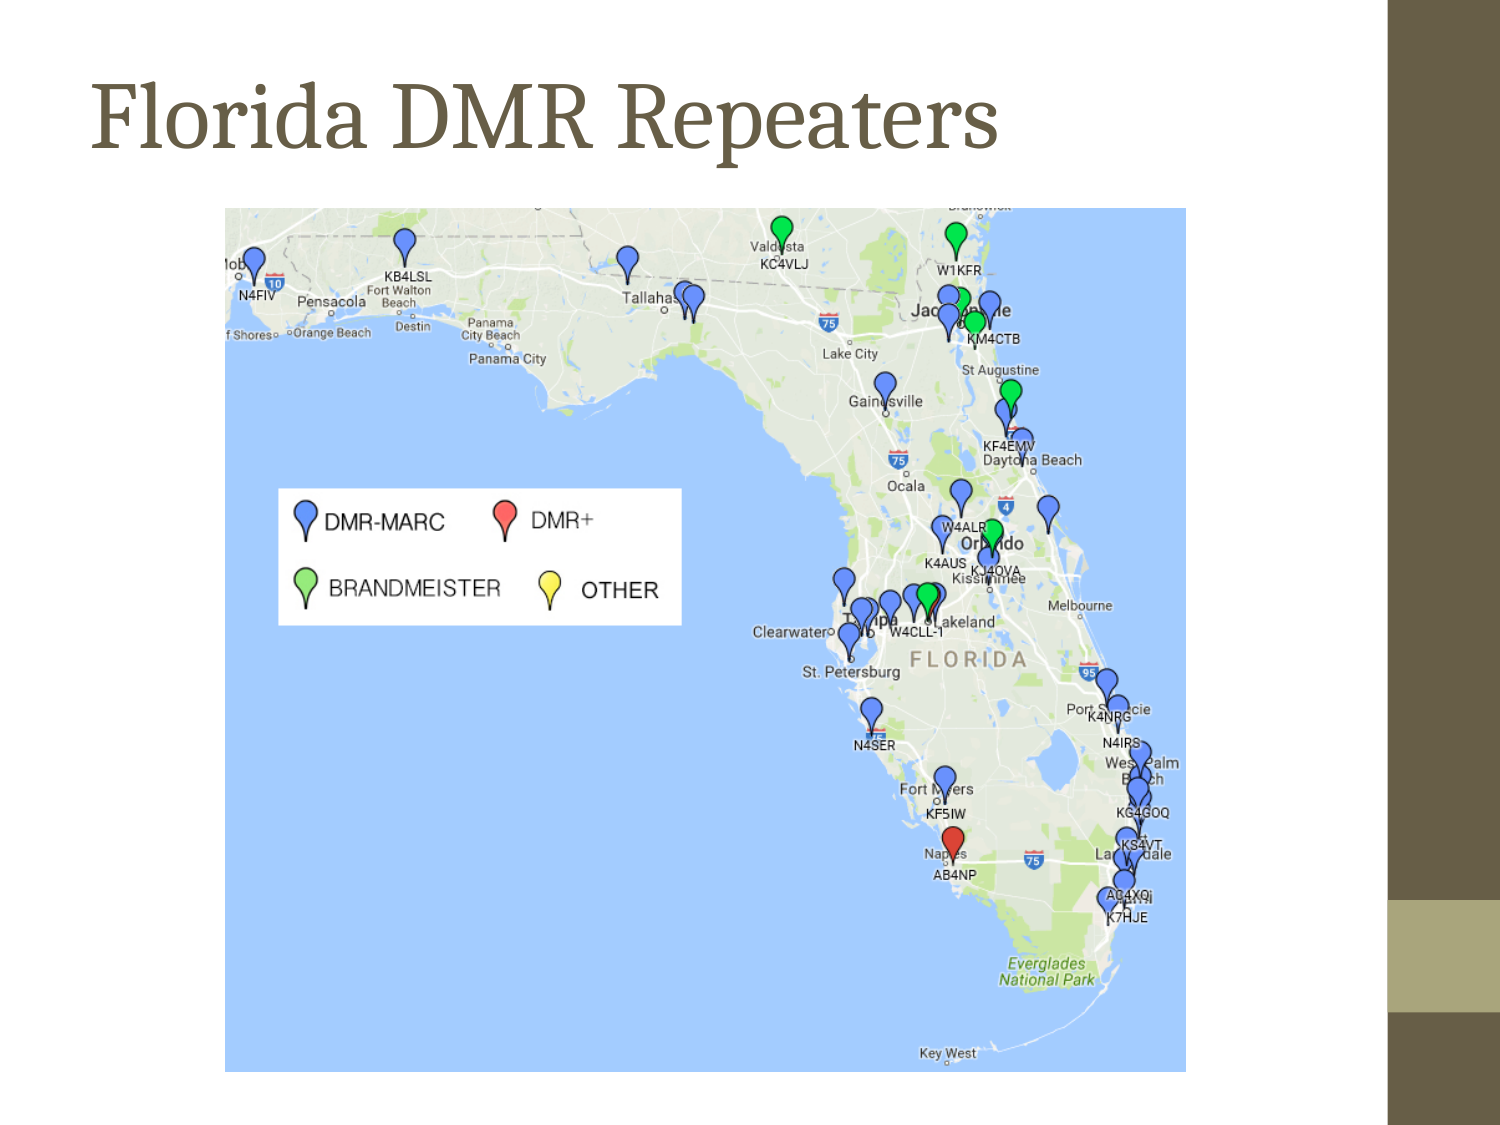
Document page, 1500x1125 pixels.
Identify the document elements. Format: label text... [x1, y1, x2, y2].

title Florida DMR Repeaters [75, 45, 1325, 233]
picture [225, 208, 1186, 1072]
